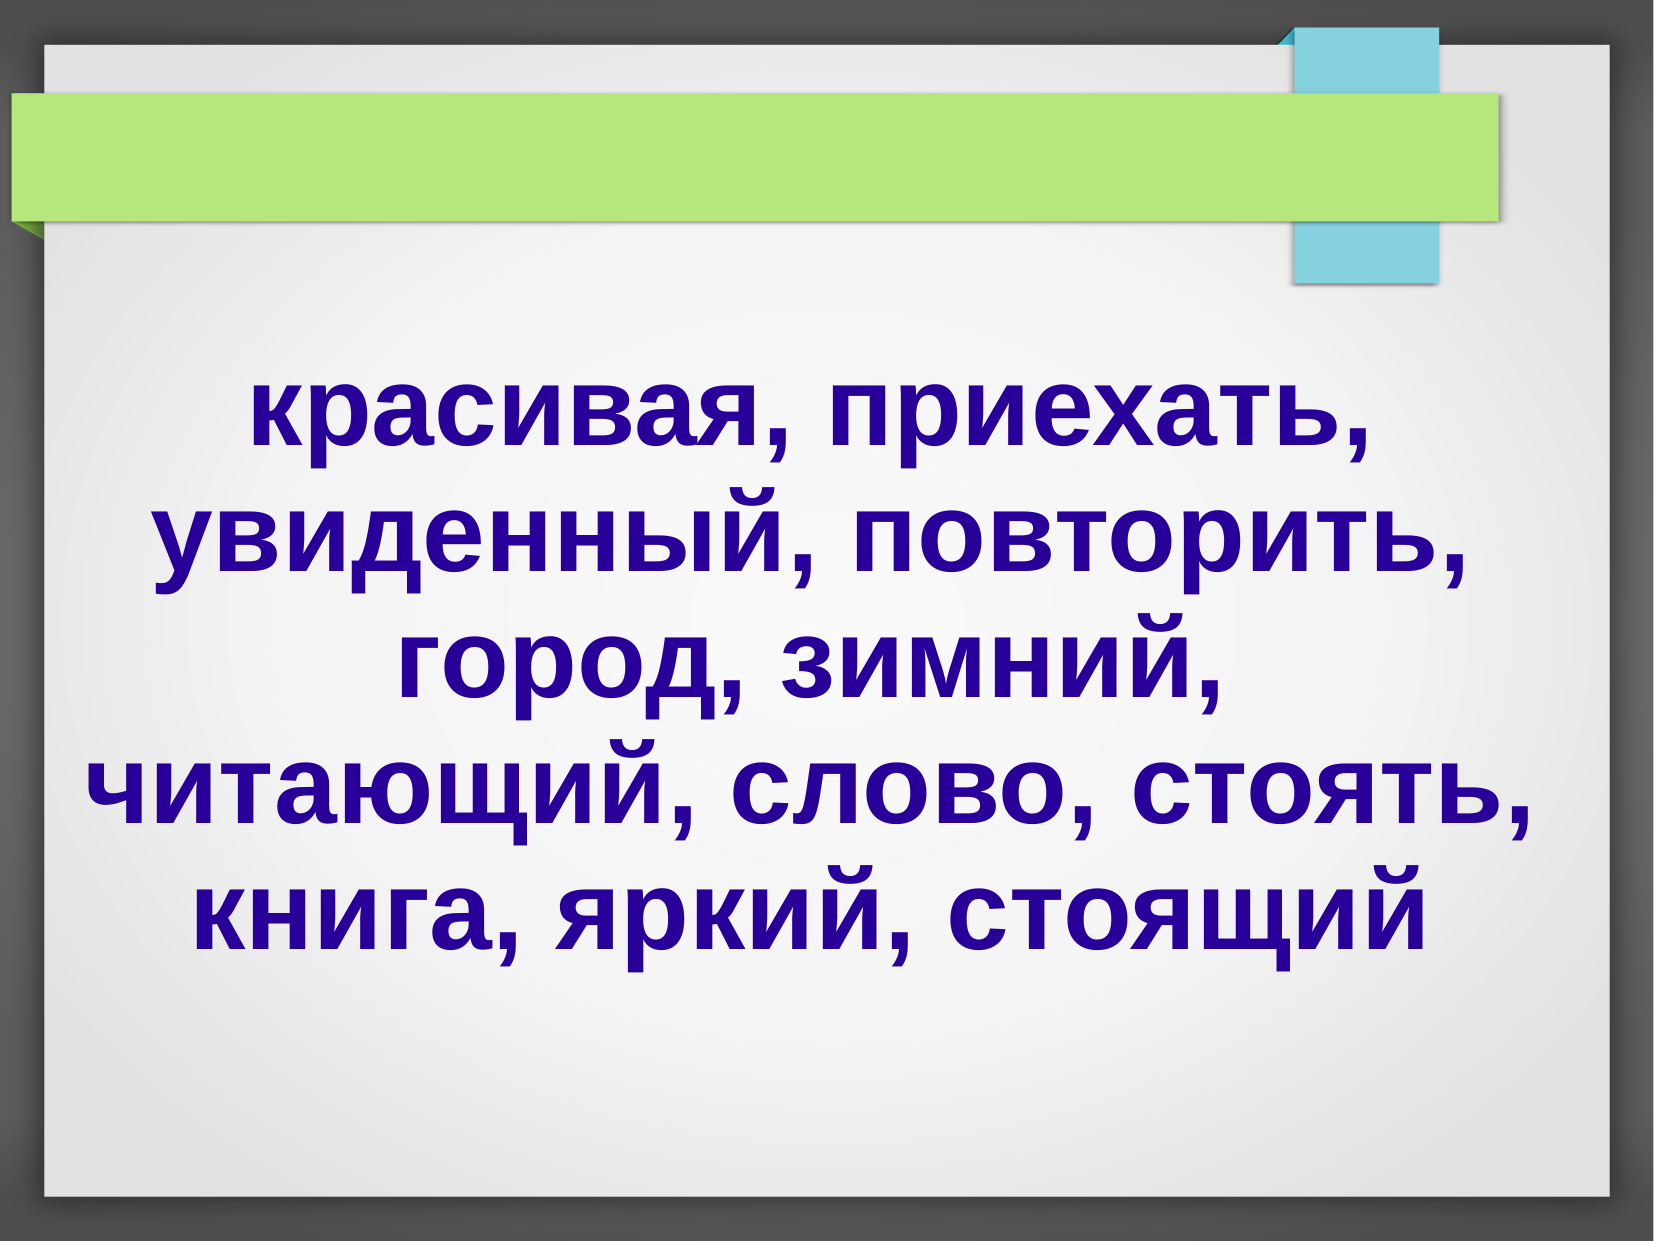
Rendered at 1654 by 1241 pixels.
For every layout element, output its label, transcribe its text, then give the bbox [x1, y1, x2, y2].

list красивая, приехать, увиденный, повторить, город, зимний, читающий, слово, стоять, книга, яркий, стоящий [82, 343, 1538, 1063]
picture [0, 0, 1654, 1241]
